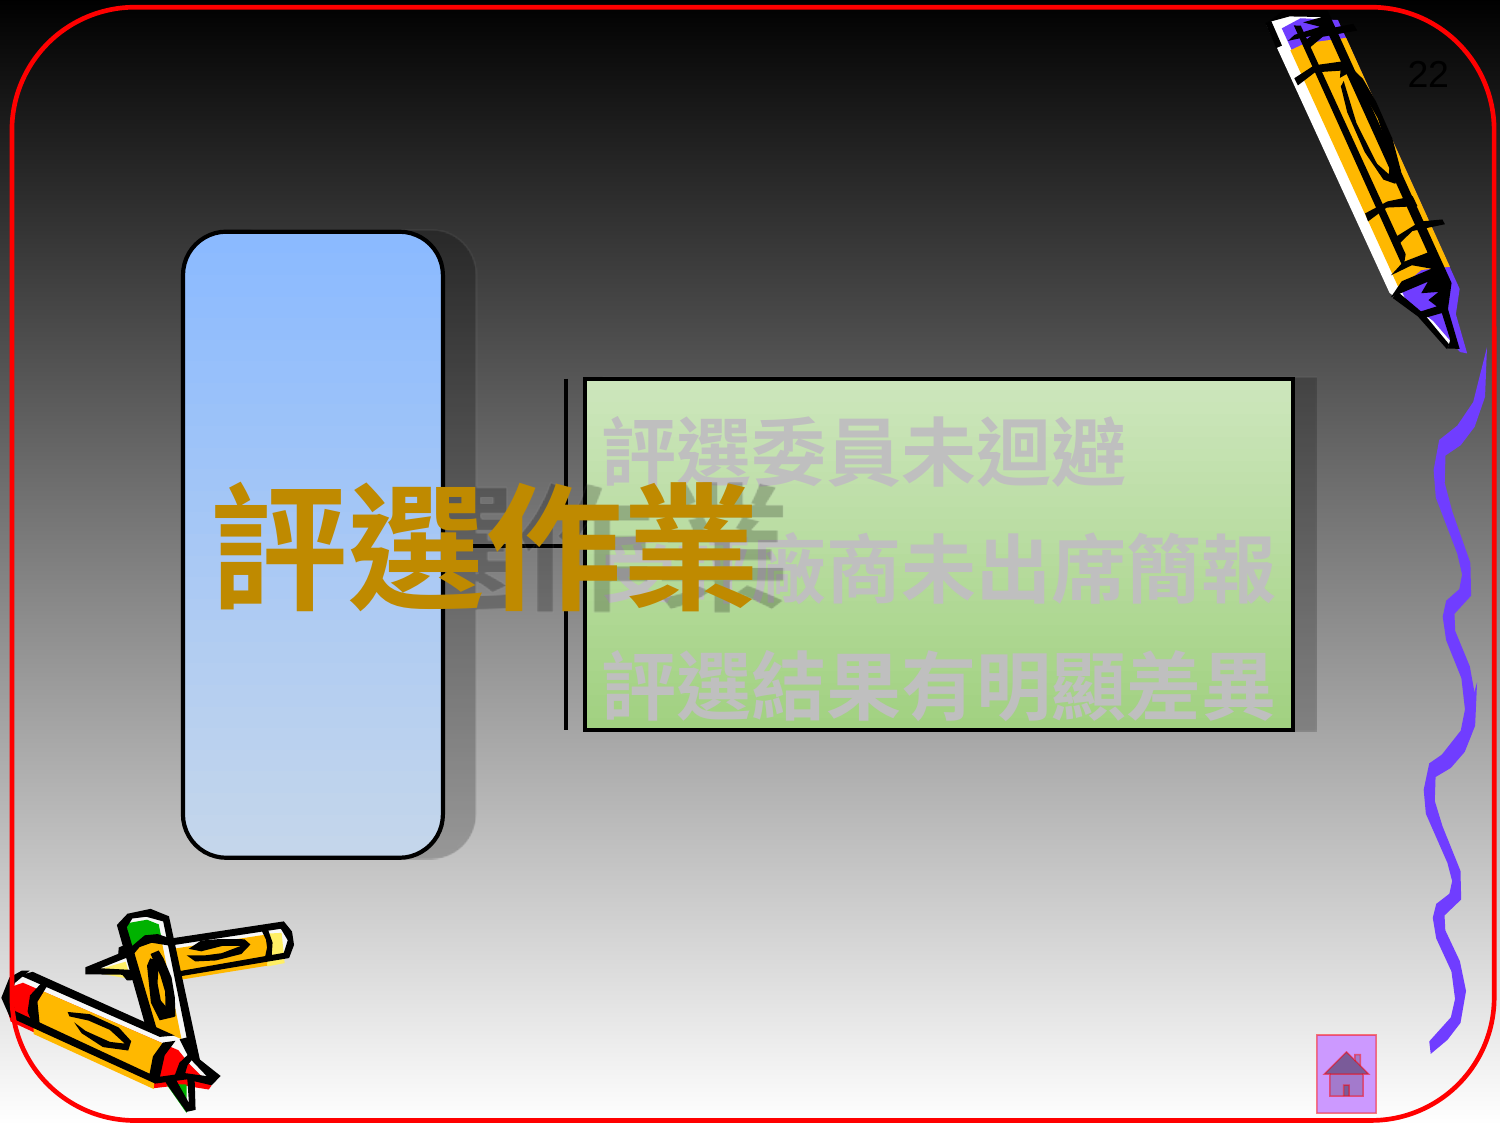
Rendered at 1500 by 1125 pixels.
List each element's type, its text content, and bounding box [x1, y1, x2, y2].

text_box 評選委員未迴避 受評廠商未出席簡報 評選結果有明顯差異 [585, 379, 1293, 730]
slide_number <編號> [1151, 42, 1465, 118]
text_box [1316, 1035, 1377, 1114]
text_box 評選作業 [426, 551, 441, 560]
text_box 評選作業 [182, 231, 443, 858]
